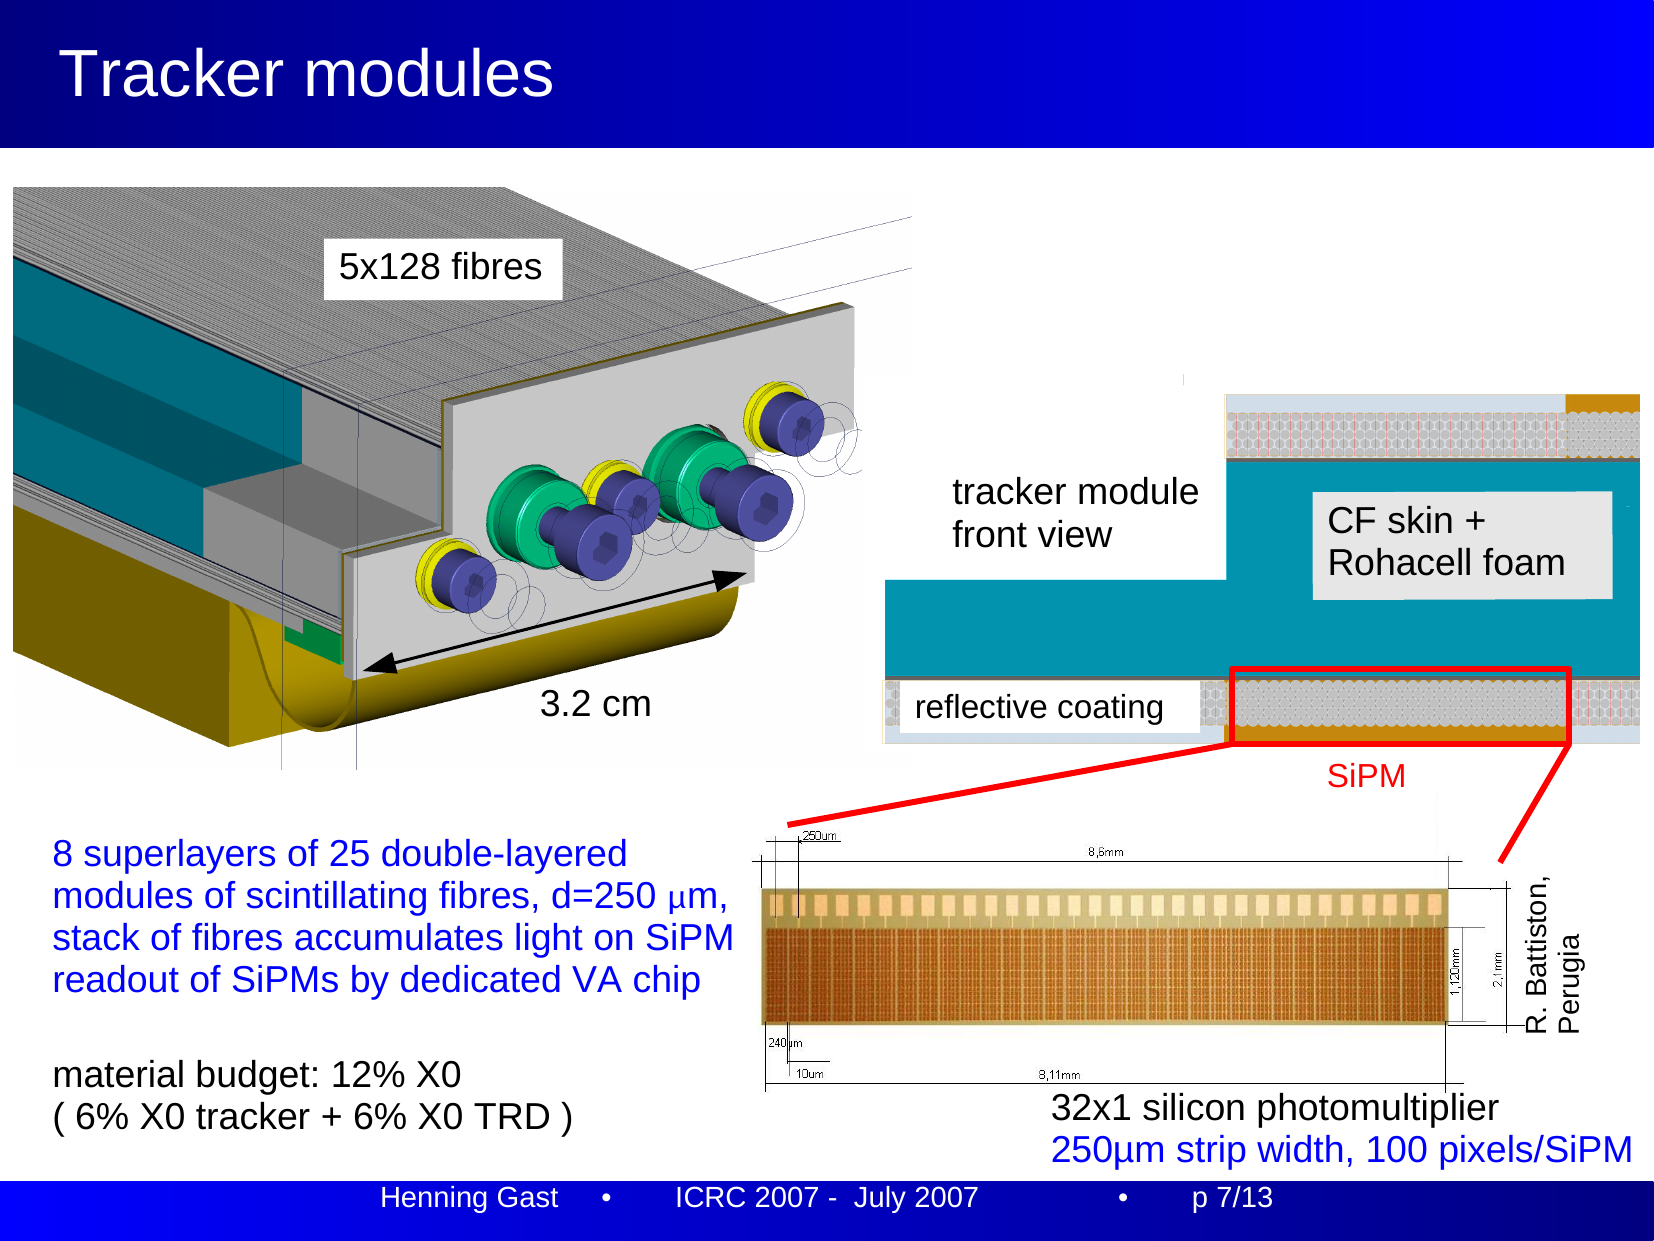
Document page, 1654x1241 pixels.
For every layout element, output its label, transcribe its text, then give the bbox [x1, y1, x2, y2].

text_box material budget: 12% X0 ( 6% X0 tracker + 6% X0 TRD ) [37, 1045, 601, 1154]
picture [743, 787, 1561, 1163]
text_box 32x1 silicon photomultiplier 250µm strip width, 100 pixels/SiPM [1036, 1079, 1654, 1193]
picture [1526, 787, 1561, 825]
picture [13, 187, 1640, 770]
text_box SiPM [1312, 750, 1422, 802]
text_box reflective coating [900, 680, 1201, 733]
text_box CF skin + Rohacell foam [1312, 491, 1613, 601]
picture [1216, 747, 1563, 751]
text_box R. Battiston, Perugia [1512, 825, 1593, 1051]
text_box tracker module front view [937, 463, 1233, 572]
text_box 5x128 fibres [324, 238, 563, 301]
picture [1235, 672, 1566, 741]
title Tracker modules [0, 0, 1654, 148]
text_box 3.2 cm [525, 674, 713, 737]
text_box 8 superlayers of 25 double-layered modules of scintillating fibres, d=250 m, stack of fibres accumulates light on SiPM readout of SiPMs by dedicated VA chip [37, 825, 776, 1027]
